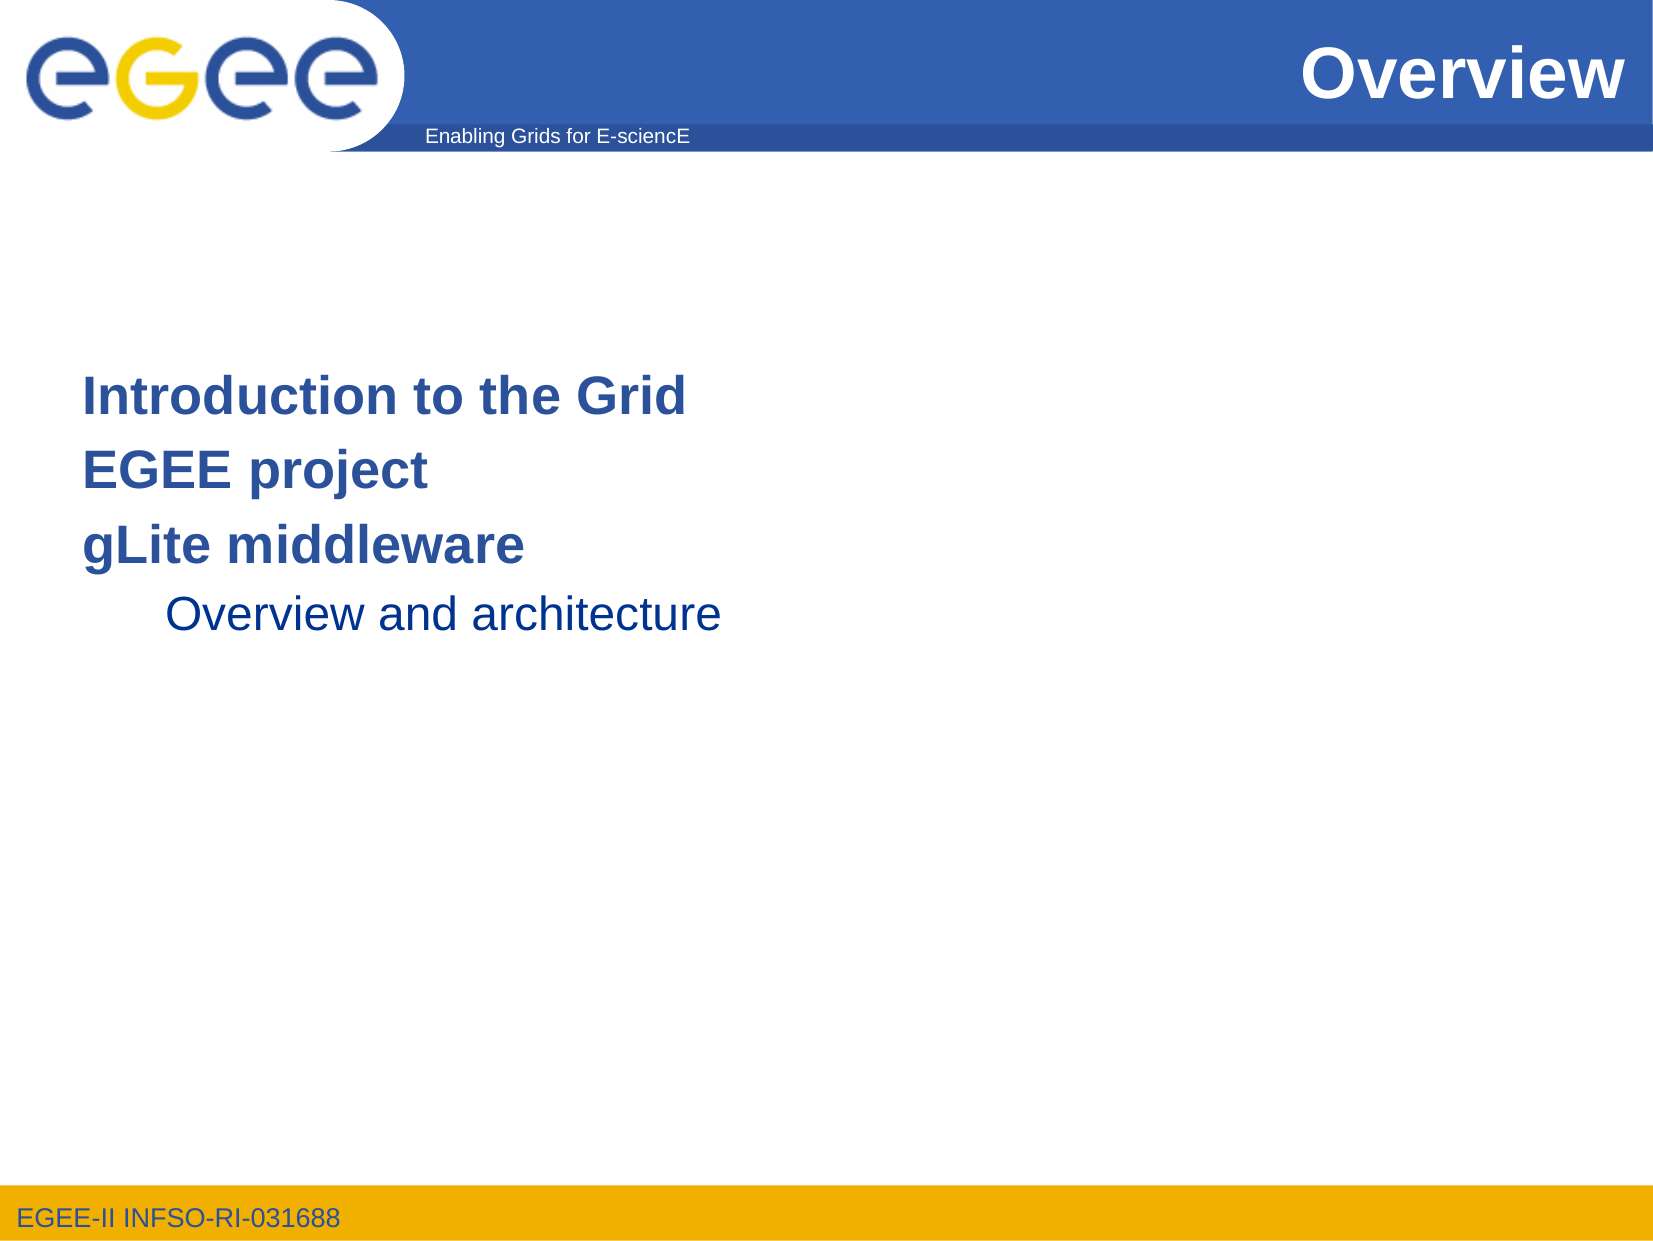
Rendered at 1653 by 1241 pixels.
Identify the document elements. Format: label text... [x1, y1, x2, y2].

title Overview [407, 31, 1626, 118]
picture [20, 33, 385, 123]
list Introduction to the Grid EGEE project gLite middleware Overview and architecture [82, 174, 1571, 1213]
